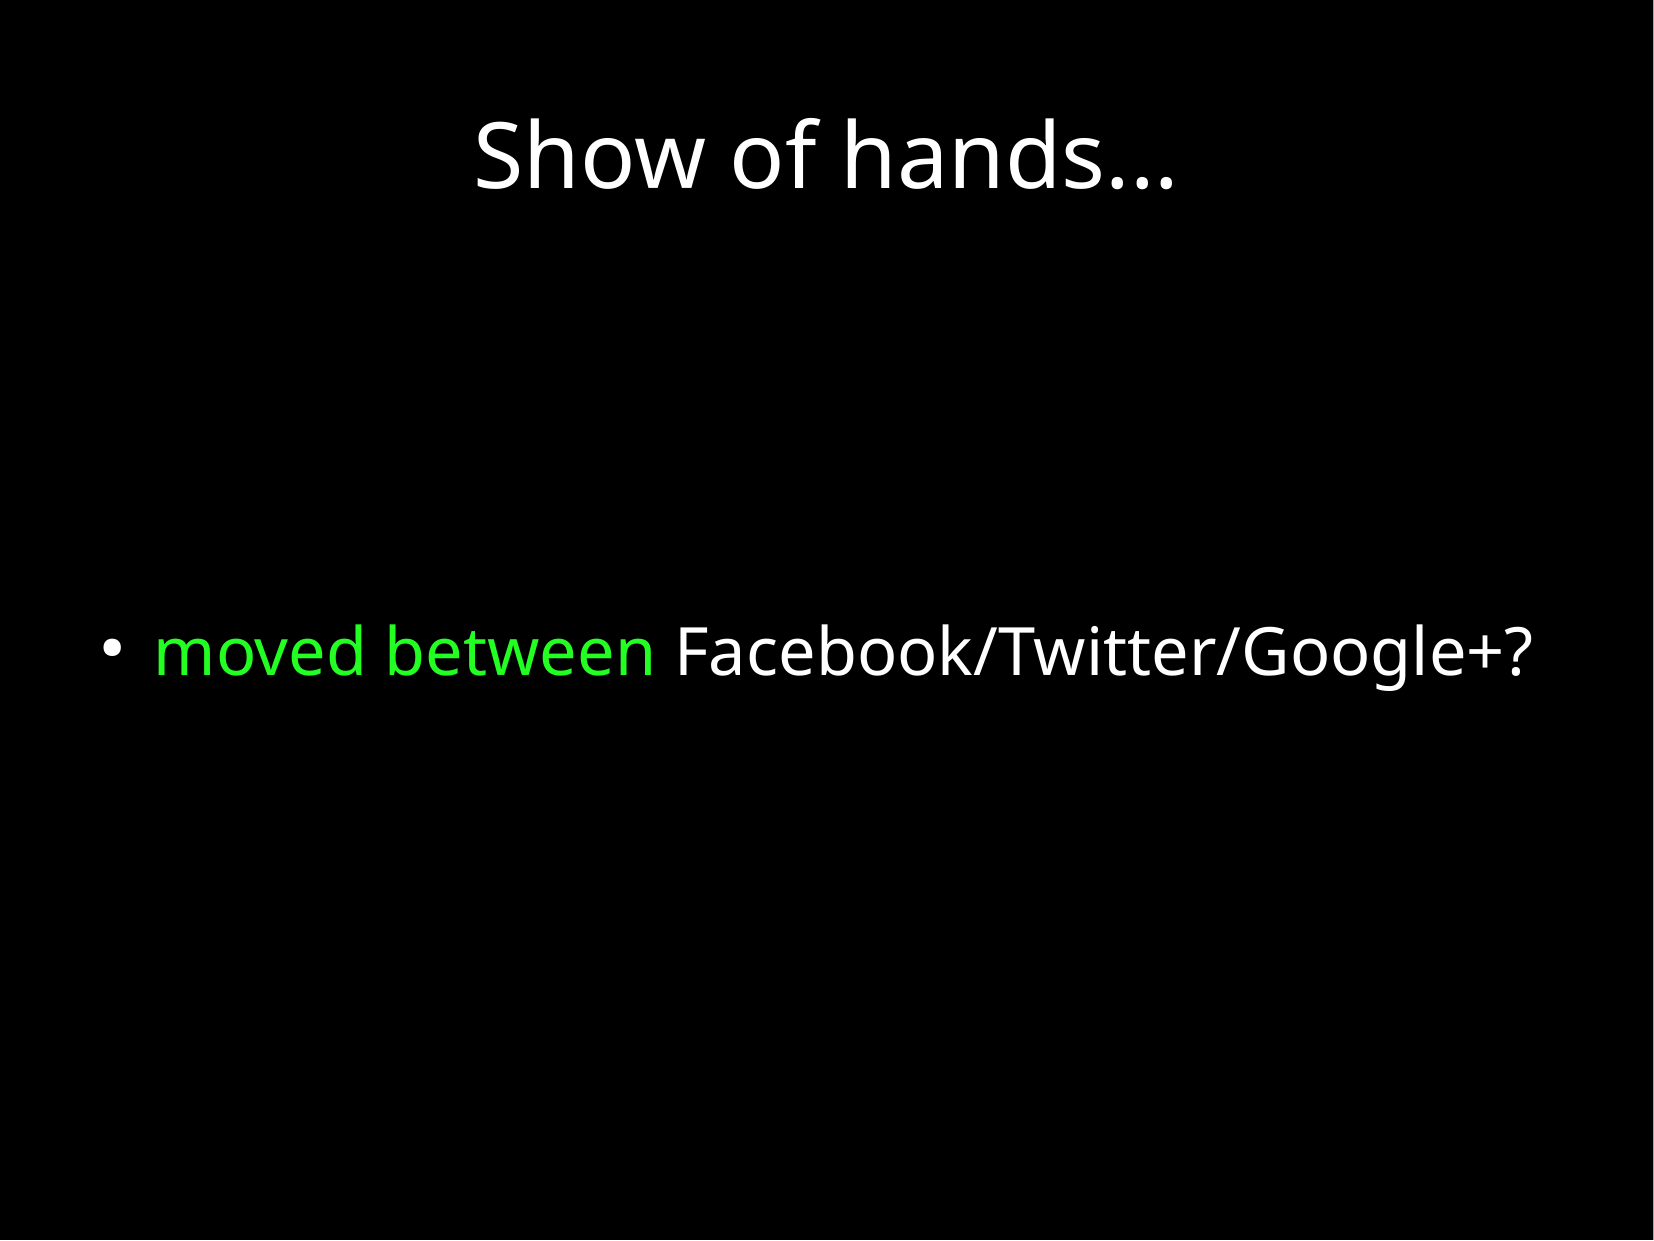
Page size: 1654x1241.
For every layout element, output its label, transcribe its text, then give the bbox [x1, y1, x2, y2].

list moved between Facebook/Twitter/Google+? [82, 290, 1538, 1010]
title Show of hands... [82, 49, 1571, 257]
